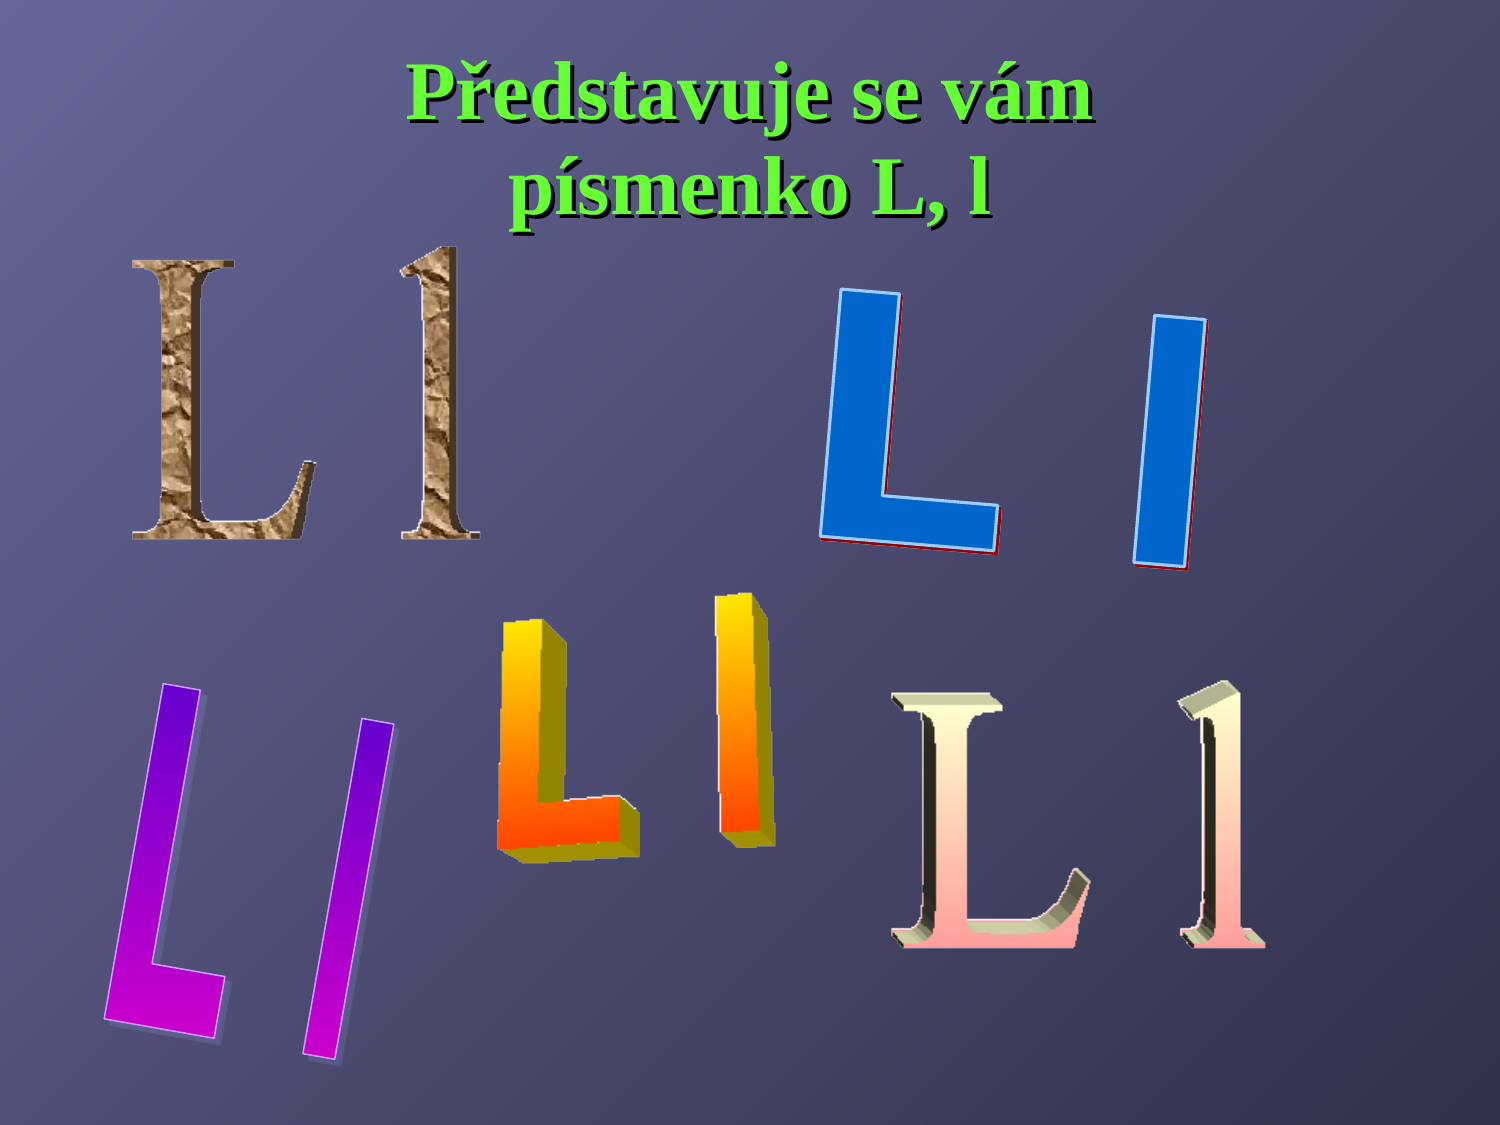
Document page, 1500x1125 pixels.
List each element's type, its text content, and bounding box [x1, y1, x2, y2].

text_box [104, 683, 225, 1039]
picture [496, 590, 780, 868]
text_box [820, 289, 998, 551]
title Představuje se vám písmenko L, l [75, 36, 1426, 242]
text_box [302, 718, 394, 1060]
text_box [1133, 315, 1206, 567]
picture [131, 245, 485, 544]
picture [890, 679, 1270, 953]
